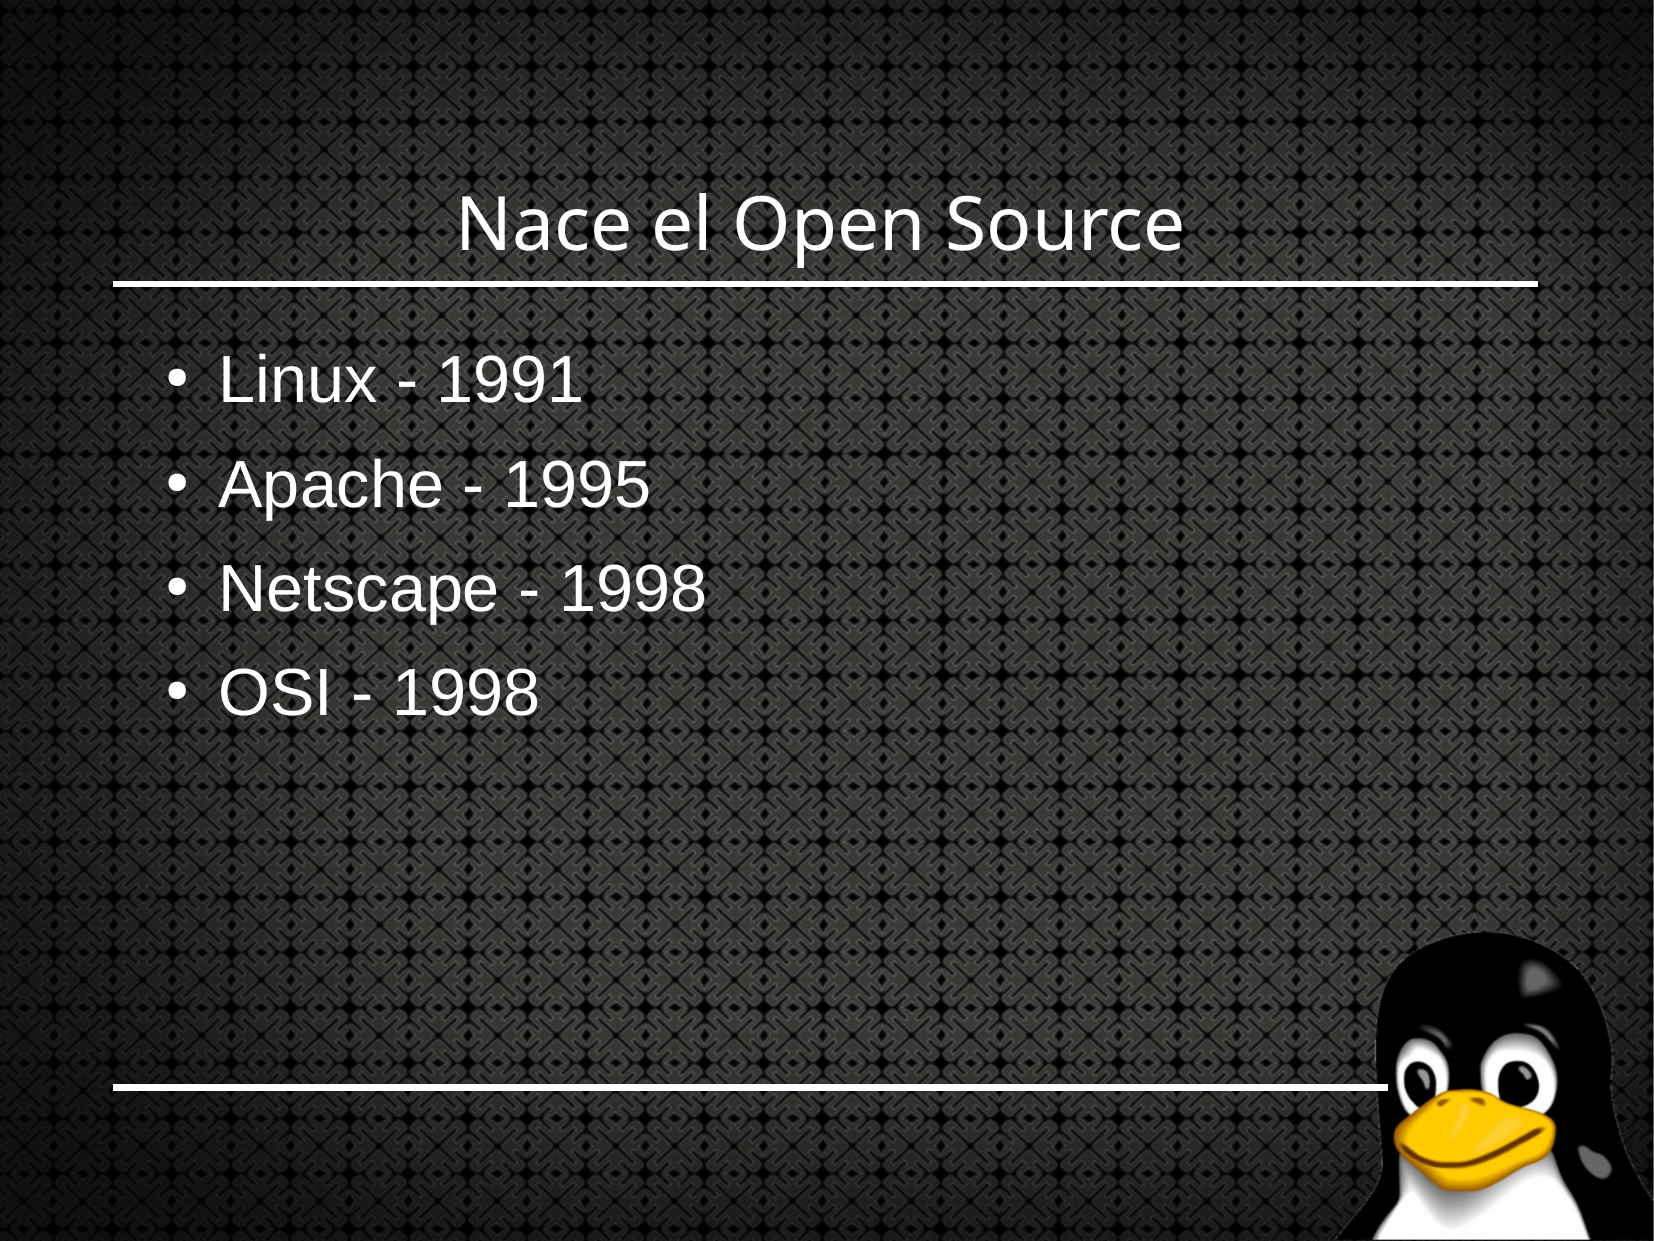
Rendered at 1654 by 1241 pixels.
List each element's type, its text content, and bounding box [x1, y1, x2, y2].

picture [0, 0, 1654, 1241]
list Linux - 1991 Apache - 1995 Netscape - 1998 OSI - 1998 [147, 342, 1506, 1052]
title Nace el Open Source [135, 117, 1506, 325]
